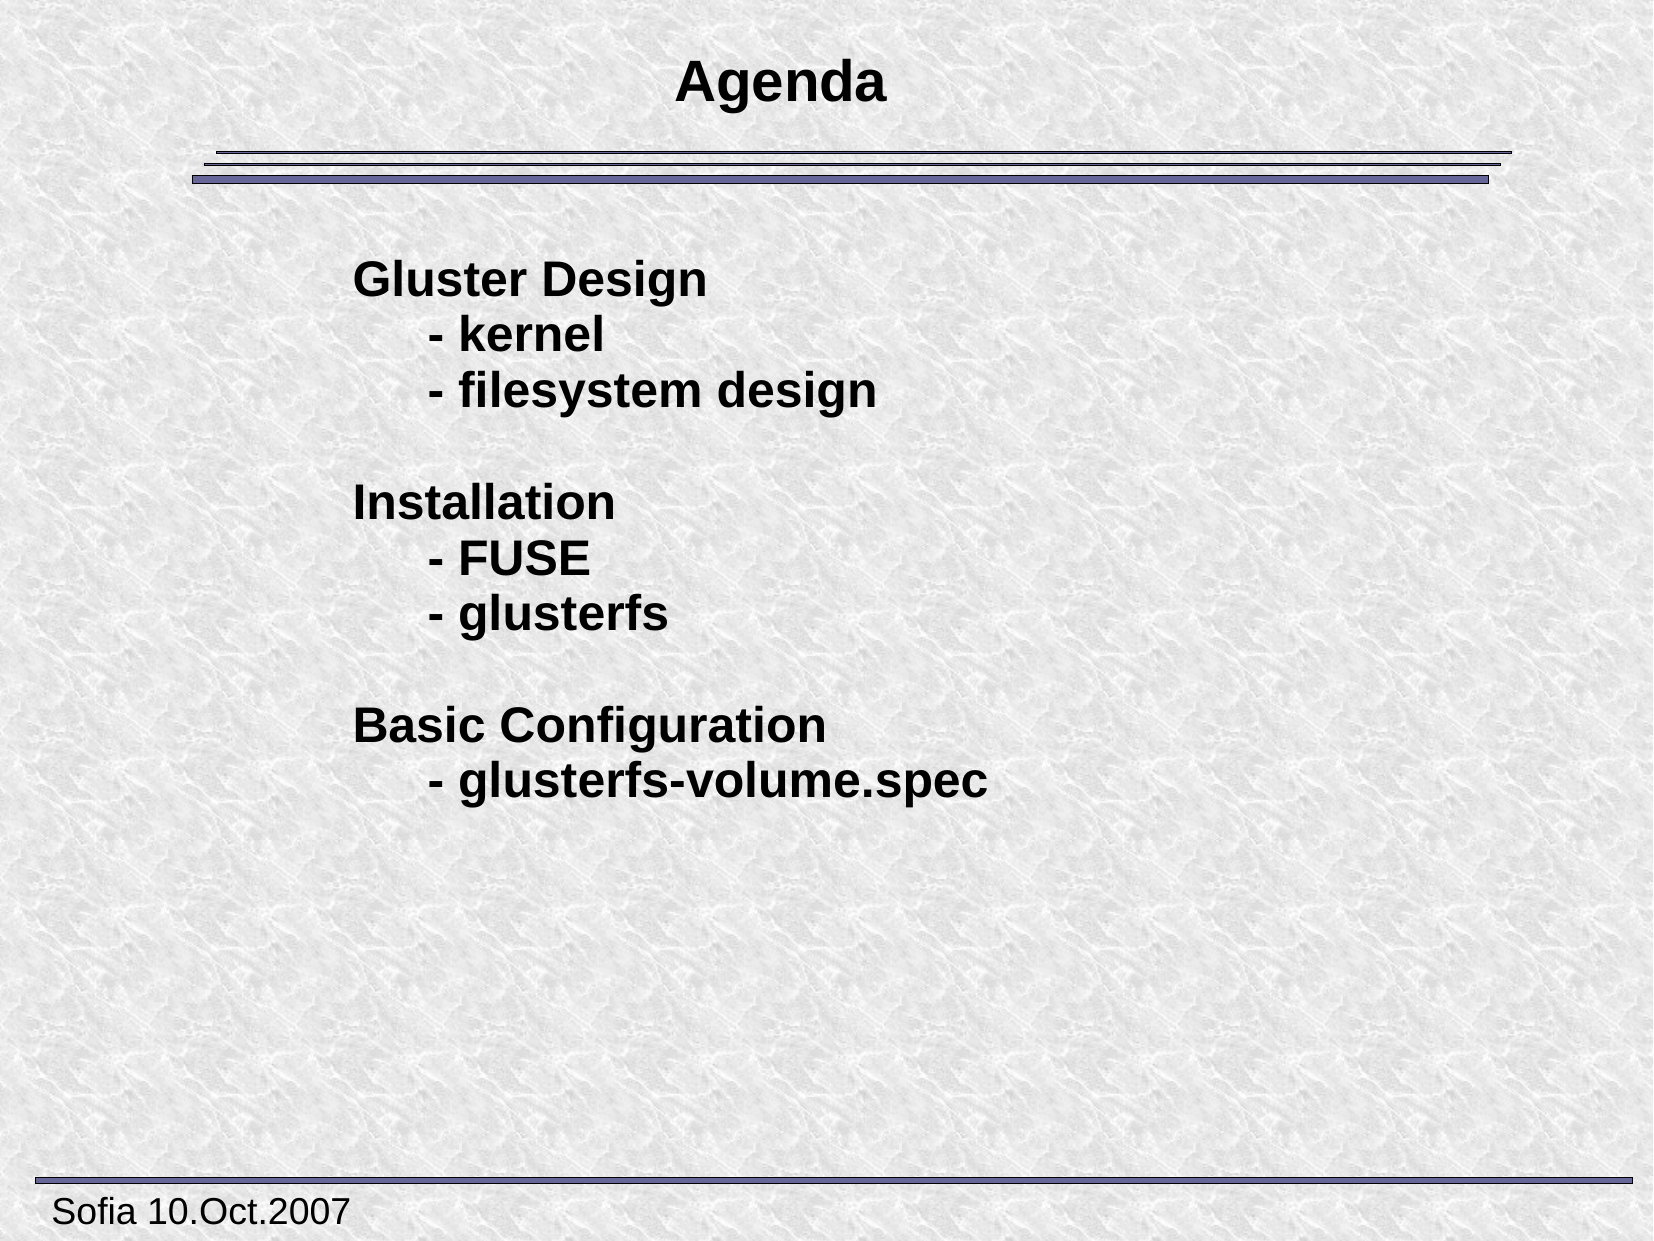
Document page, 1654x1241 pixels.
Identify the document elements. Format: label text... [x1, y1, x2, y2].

text_box [192, 175, 1489, 184]
text_box Agenda [659, 41, 916, 125]
text_box [35, 1177, 1633, 1184]
picture [0, 0, 1654, 1241]
text_box Gluster Design - kernel - filesystem design Installation - FUSE - glusterfs Basic Configuration - glusterfs-volume.spec [337, 243, 1073, 900]
text_box Sofia 10.Oct.2007 [36, 1183, 389, 1241]
